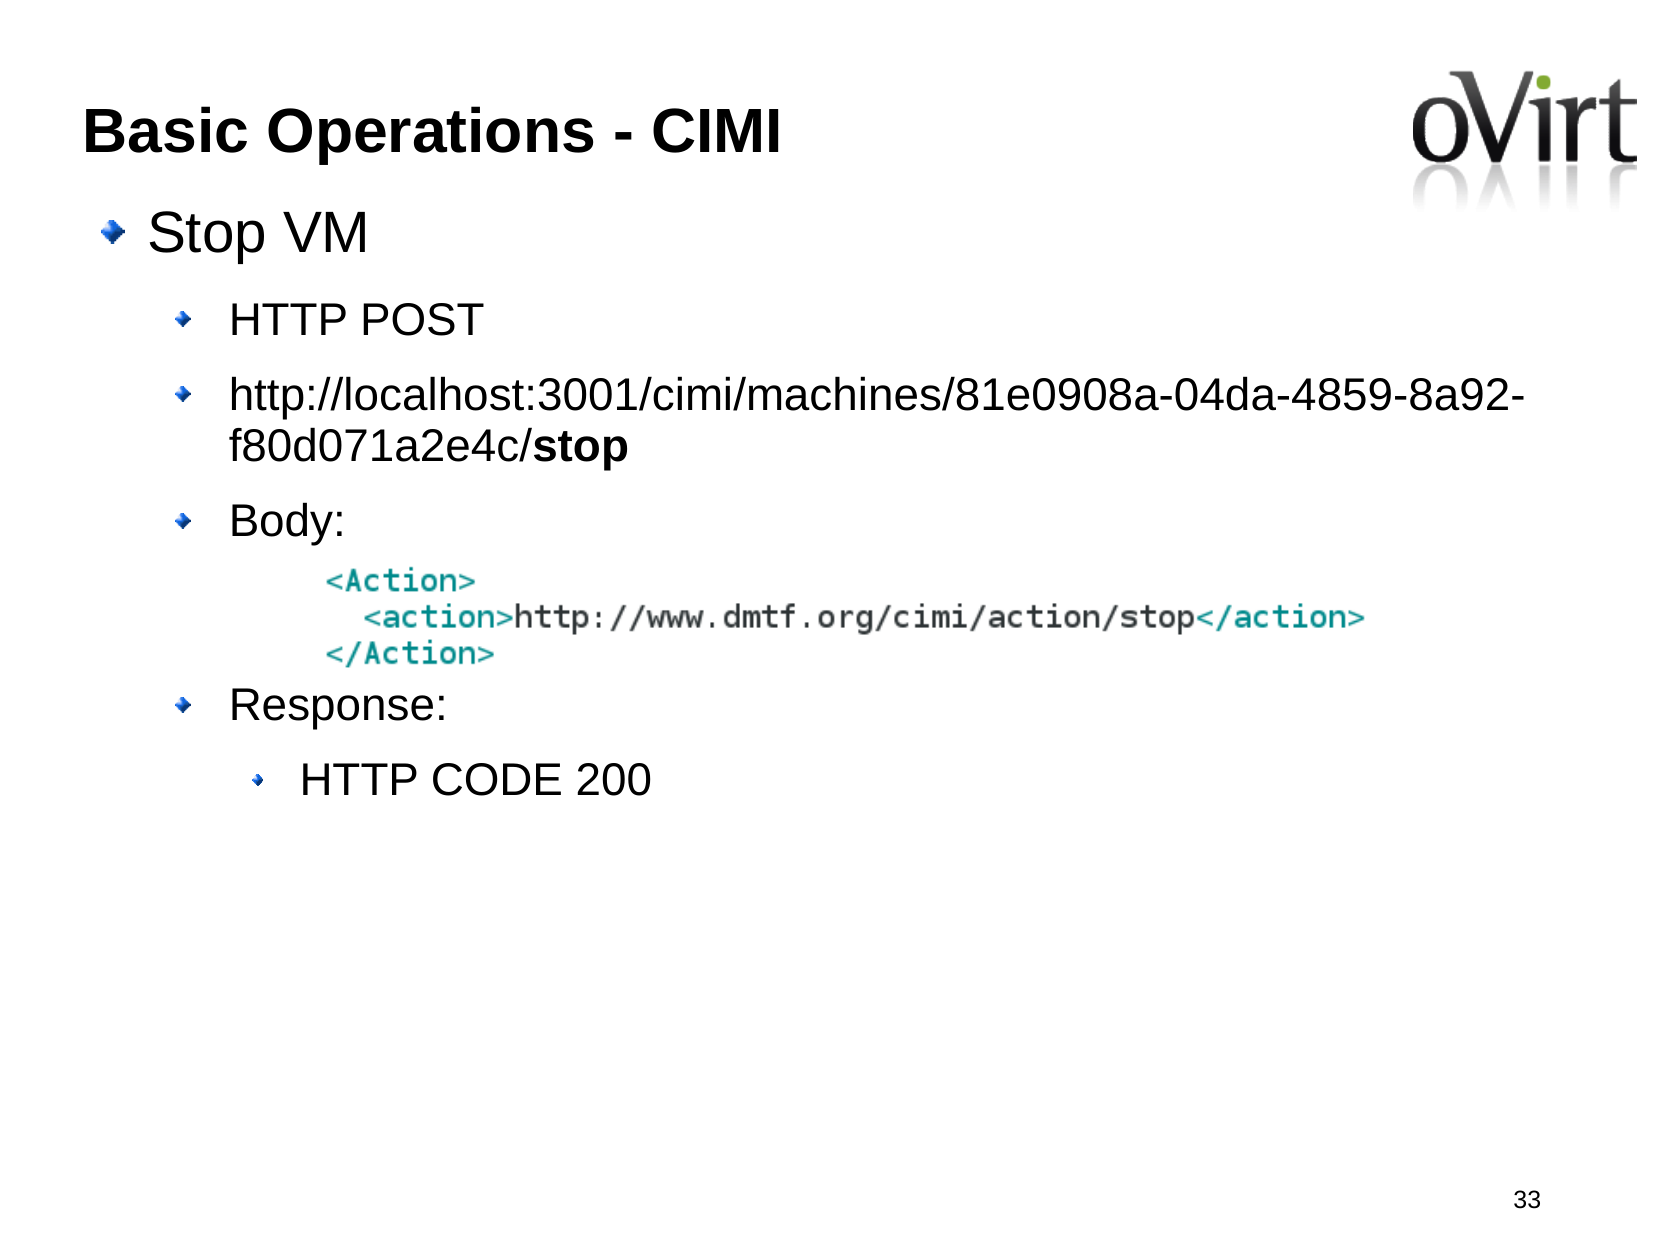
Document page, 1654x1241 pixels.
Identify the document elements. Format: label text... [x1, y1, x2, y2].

list Stop VM HTTP POST http://localhost:3001/cimi/machines/81e0908a-04da-4859-8a92-f80d071a2e4c/stop Body: Response: HTTP CODE 200 [86, 199, 1576, 993]
picture [1413, 63, 1637, 212]
picture [322, 564, 1373, 685]
title Basic Operations - CIMI [82, 37, 1303, 226]
